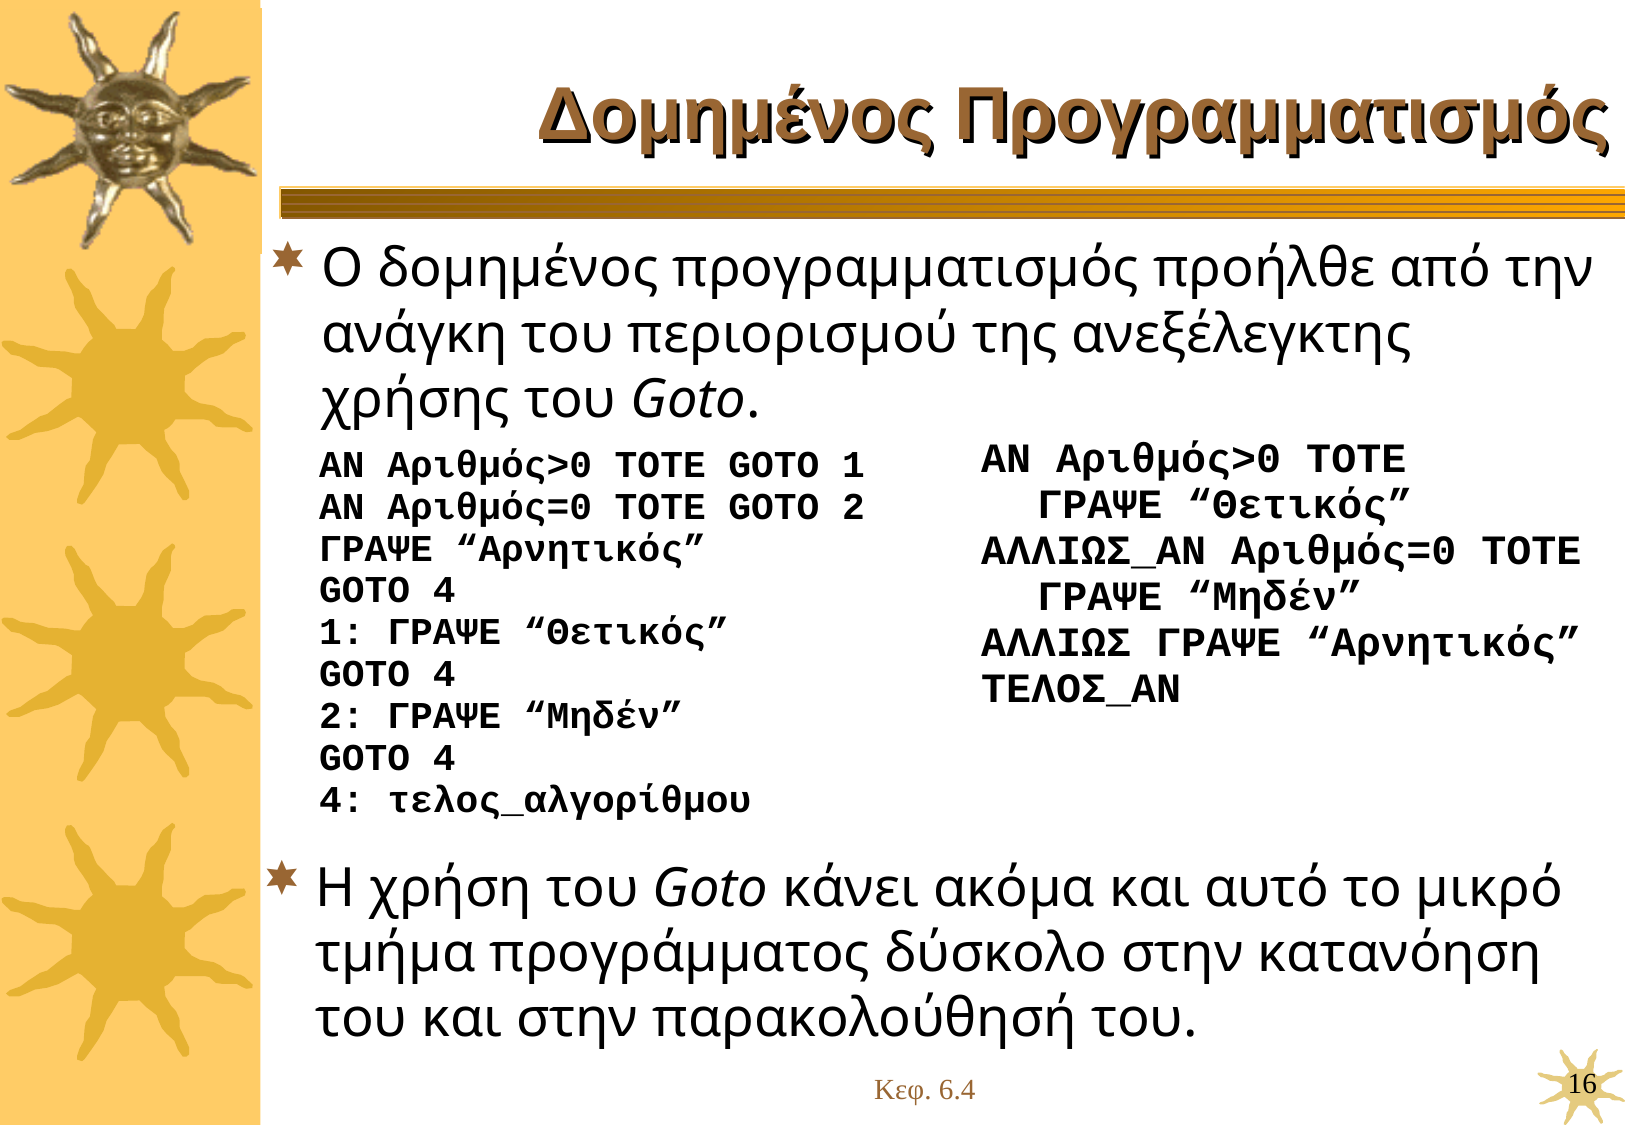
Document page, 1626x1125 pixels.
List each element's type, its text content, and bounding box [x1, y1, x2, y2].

text_box Δομημένος Προγραμματισμός [0, 49, 1625, 163]
text_box ΑΝ Αριθμός>0 ΤΟΤΕ GOTO 1 ΑΝ Αριθμός=0 ΤΟΤΕ GOTO 2 ΓΡΑΨΕ “Αρνητικός” GOTO 4 1: ΓΡΑΨΕ “Θετικός” GOTO 4 2: ΓΡΑΨΕ “Μηδέν” GOTO 4 4: τελος_αλγορίθμου [304, 455, 917, 831]
text_box Ο δομημένος προγραμματισμός προήλθε από την ανάγκη του περιορισμού της ανεξέλεγκτης χρήσης του Goto. [249, 224, 1626, 502]
text_box ΑΝ Αριθμός>0 ΤΟΤΕ ΓΡΑΨΕ “Θετικός” ΑΛΛΙΩΣ_ΑΝ Αριθμός=0 ΤΟΤΕ ΓΡΑΨΕ “Μηδέν” ΑΛΛΙΩΣ ΓΡΑΨΕ “Αρνητικός” ΤΕΛΟΣ_ΑΝ [966, 448, 1626, 824]
text_box Η χρήση του Goto κάνει ακόμα και αυτό το μικρό τμήμα προγράμματος δύσκολο στην κατανόηση του και στην παρακολούθησή του. [244, 844, 1620, 1087]
picture [1, 8, 262, 49]
picture [1, 163, 262, 254]
